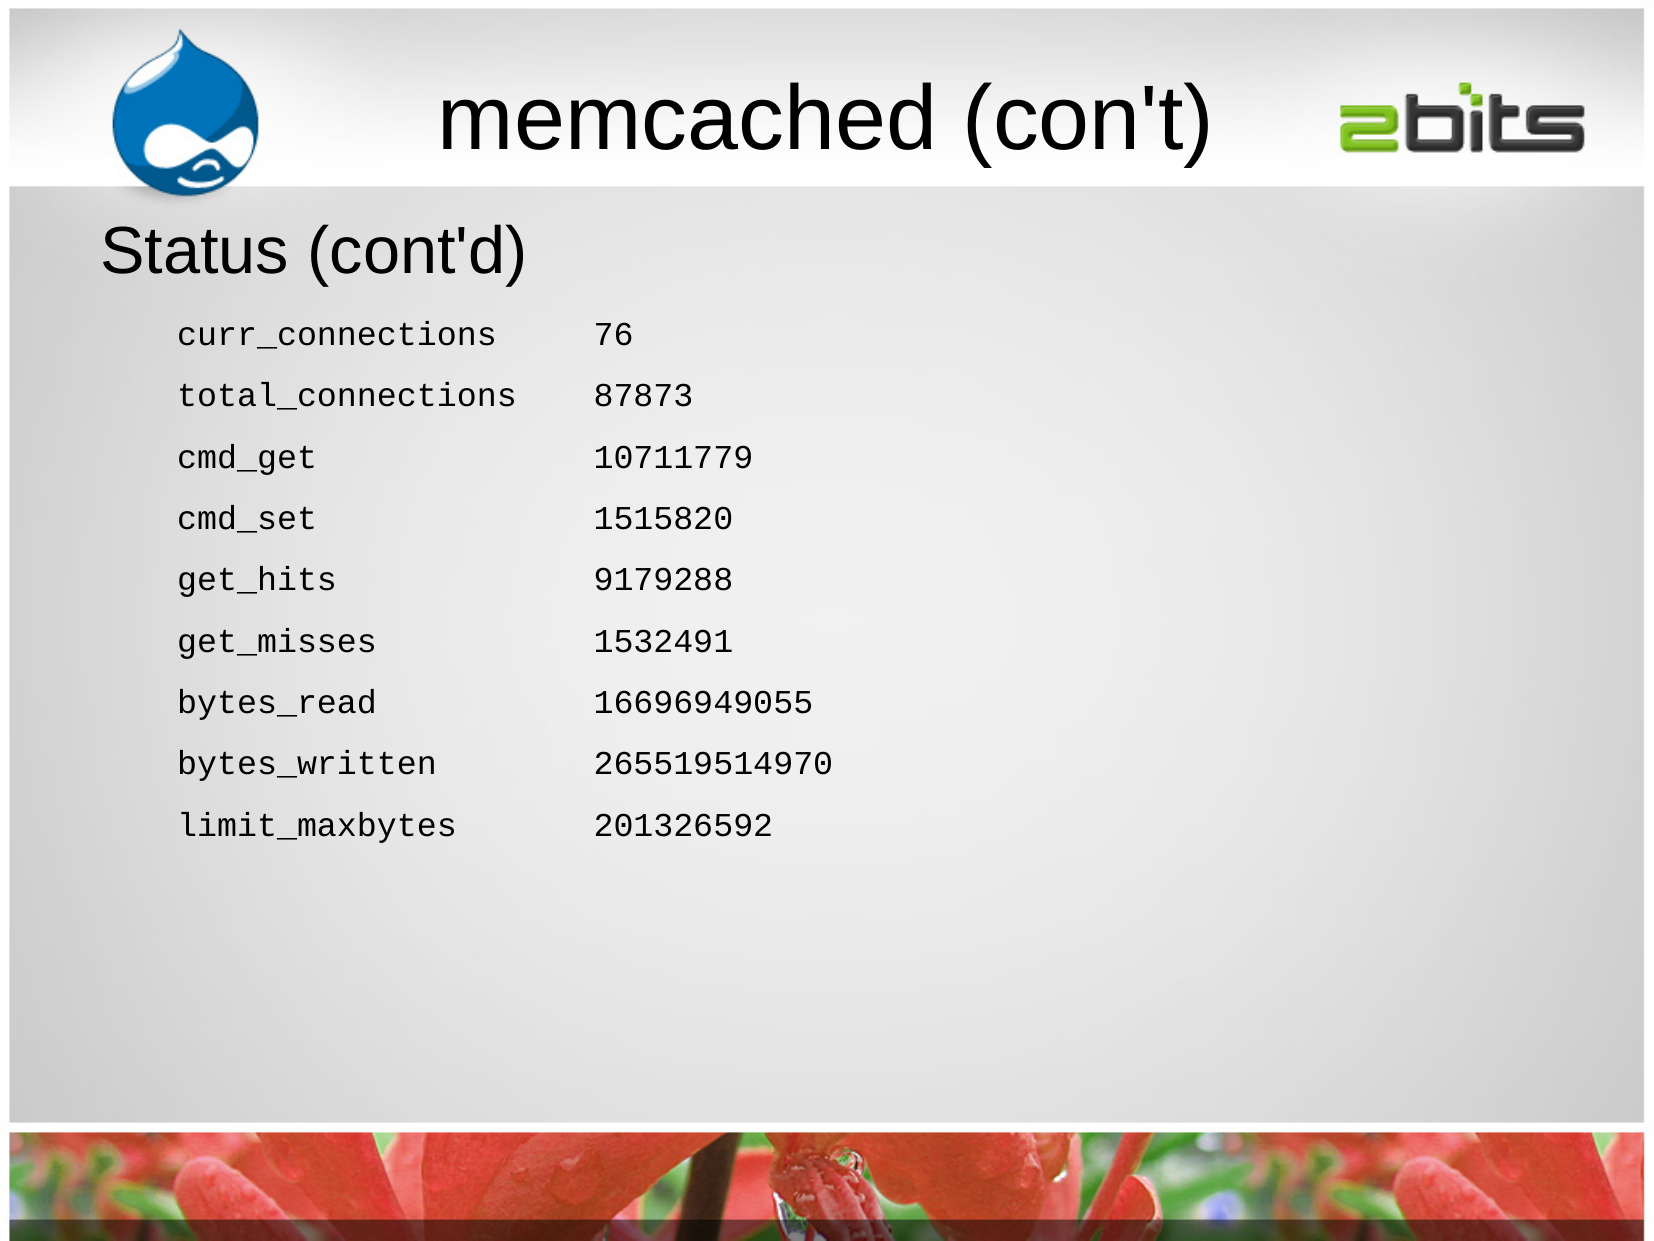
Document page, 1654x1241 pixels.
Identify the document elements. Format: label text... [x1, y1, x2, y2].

picture [0, 0, 1654, 1241]
list Status (cont'd) curr_connections 76 total_connections 87873 cmd_get 10711779 cmd_set 1515820 get_hits 9179288 get_misses 1532491 bytes_read 16696949055 bytes_written 265519514970 limit_maxbytes 201326592 [82, 213, 1571, 1018]
title memcached (con't) [82, 21, 1571, 213]
